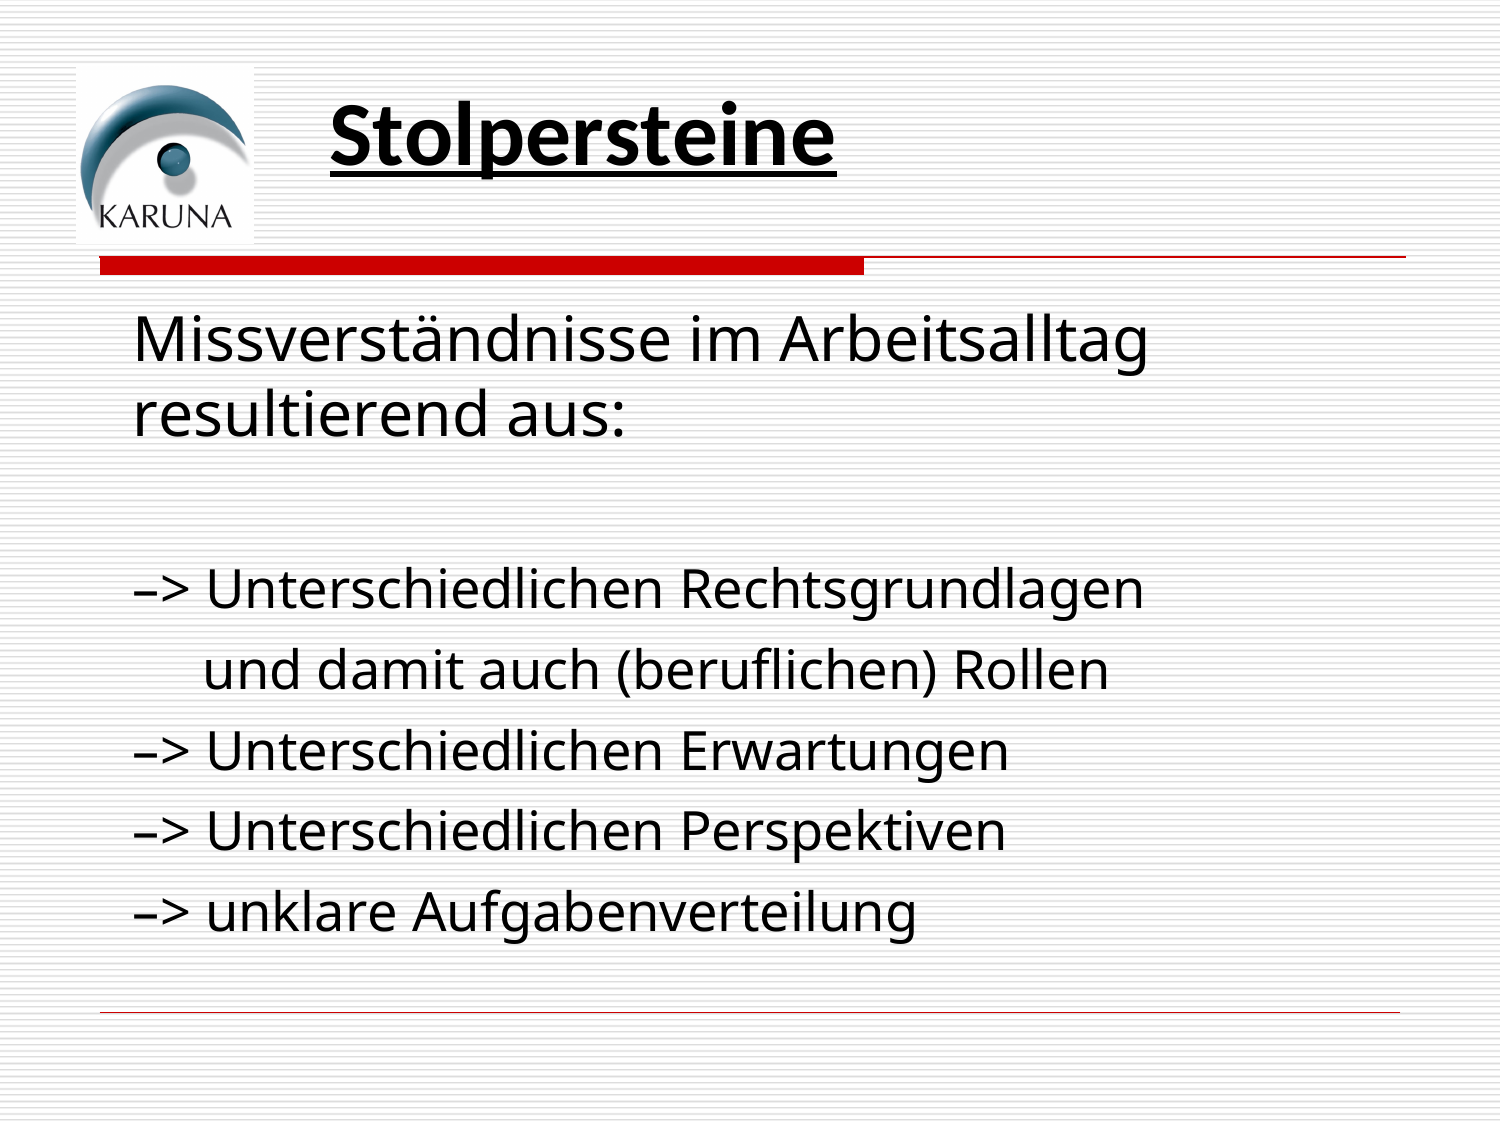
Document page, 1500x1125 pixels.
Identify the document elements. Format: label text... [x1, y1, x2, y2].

title Stolpersteine [314, 97, 1178, 192]
picture [0, 0, 1500, 1125]
list Missverständnisse im Arbeitsalltag resultierend aus: –> Unterschiedlichen Rechtsgrundlagen und damit auch (beruflichen) Rollen –> Unterschiedlichen Erwartungen –> Unterschiedlichen Perspektiven –> unklare Aufgabenverteilung [41, 290, 1447, 1071]
